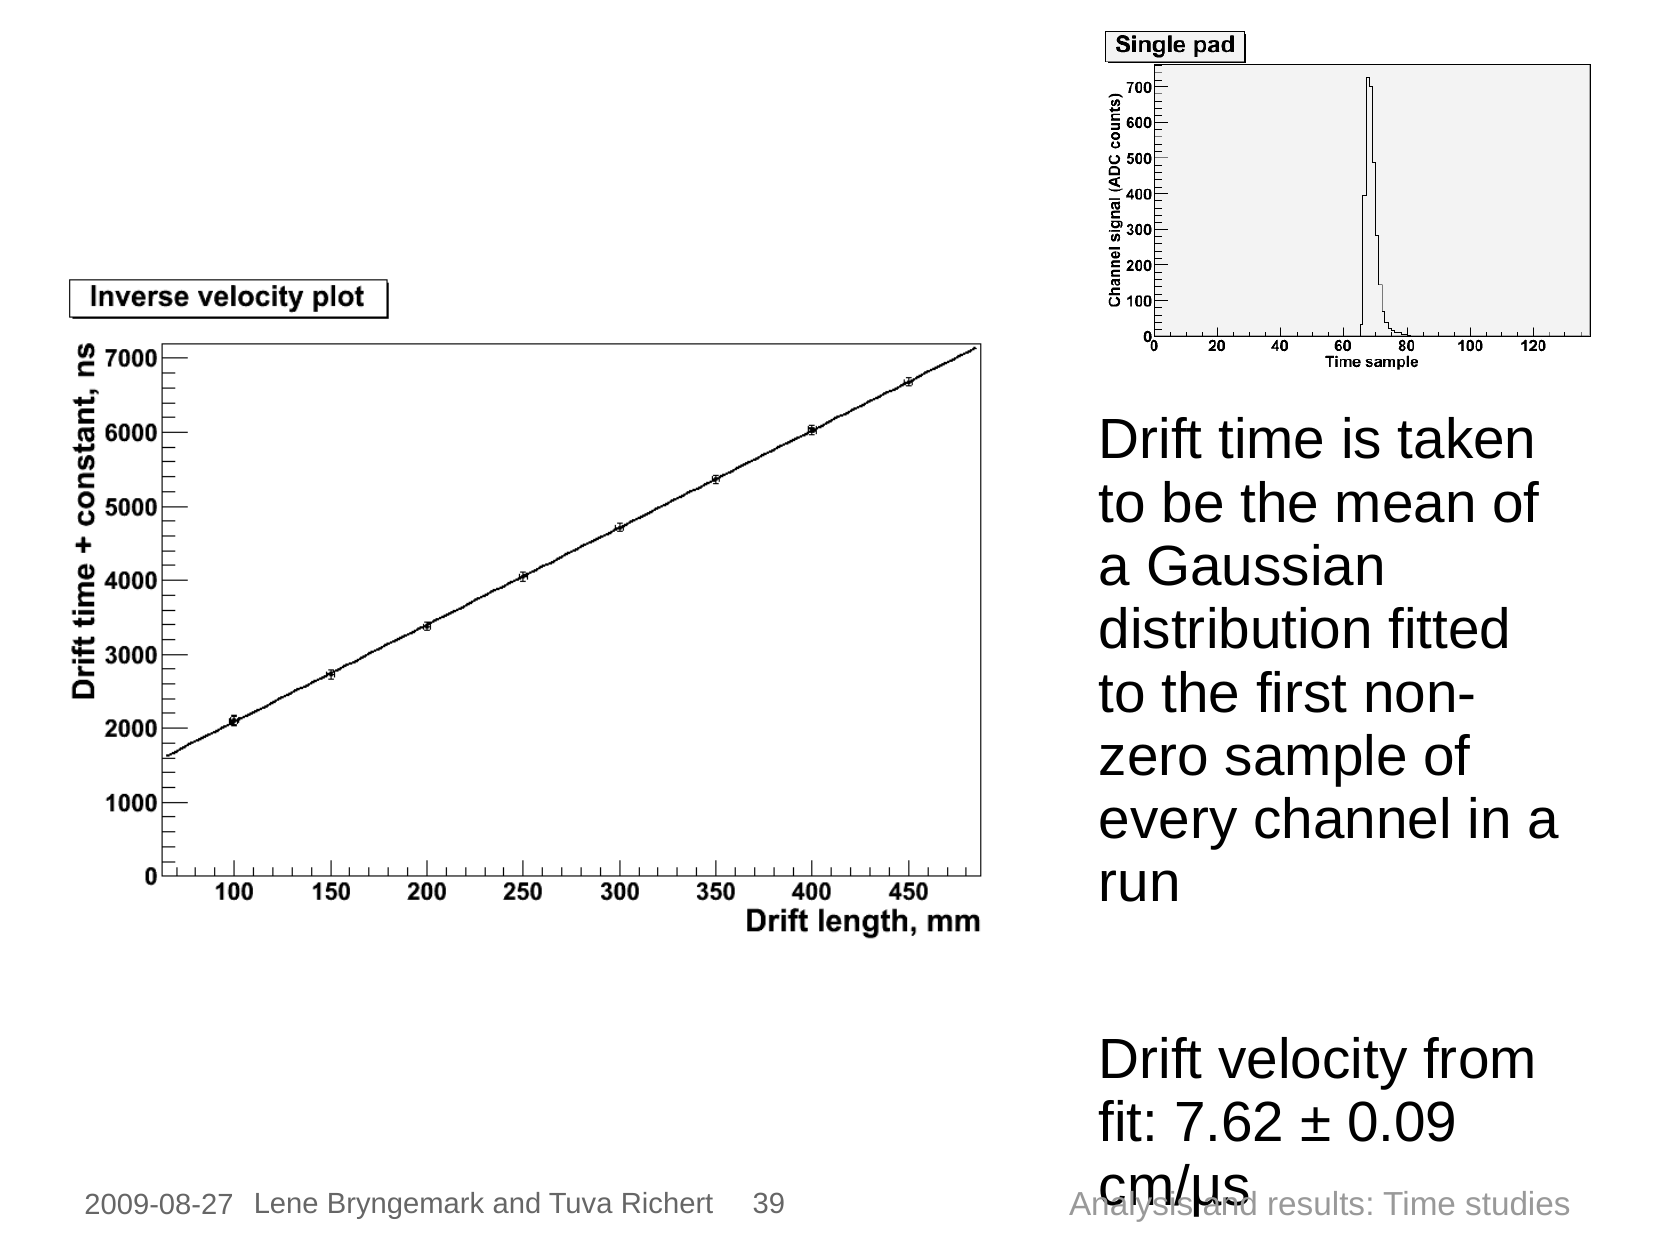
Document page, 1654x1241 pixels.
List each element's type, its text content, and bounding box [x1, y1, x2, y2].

list Drift time is taken to be the mean of a Gaussian distribution fitted to the first non-zero sample of every channel in a run Drift velocity from fit: 7.62 ± 0.09 cm/µs [1098, 407, 1571, 1177]
picture [1100, 30, 1644, 370]
picture [60, 277, 1029, 943]
title Analysis and results: Time studies [83, 1177, 1572, 1232]
